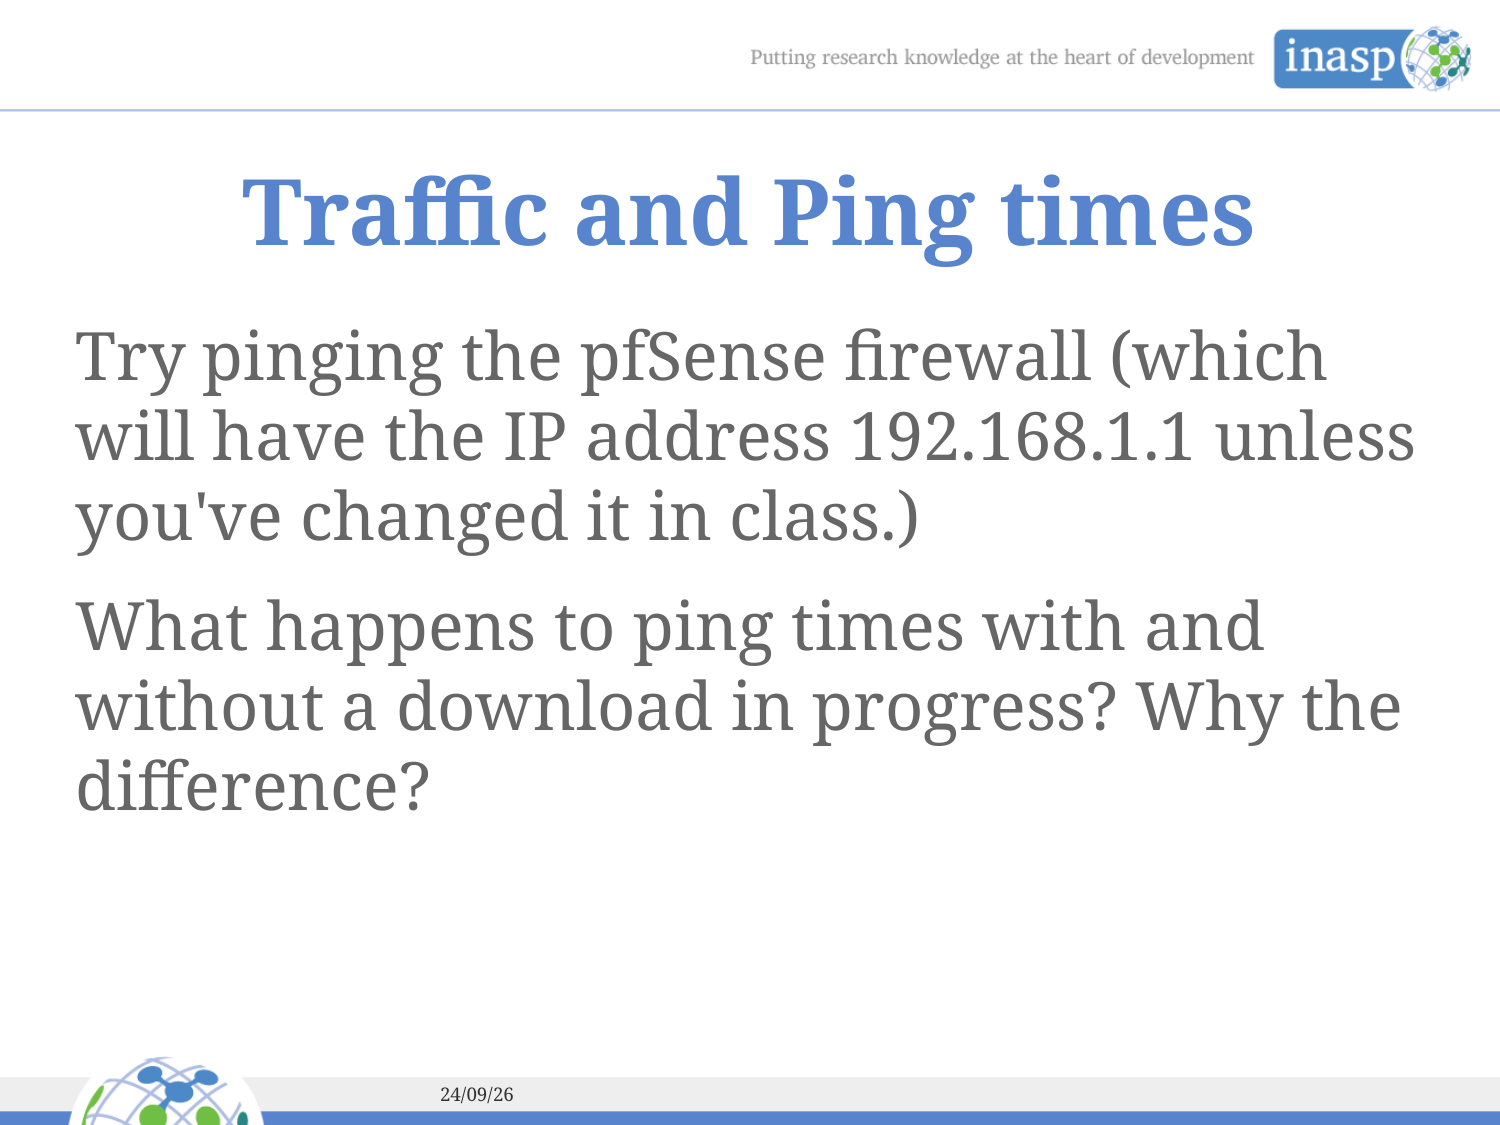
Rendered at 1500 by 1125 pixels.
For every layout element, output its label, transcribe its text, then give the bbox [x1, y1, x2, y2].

list Try pinging the pfSense firewall (which will have the IP address 192.168.1.1 unless you've changed it in class.) What happens to ping times with and without a download in progress? Why the difference? [75, 313, 1426, 967]
title Traffic and Ping times [75, 129, 1426, 313]
picture [0, 0, 1500, 1125]
